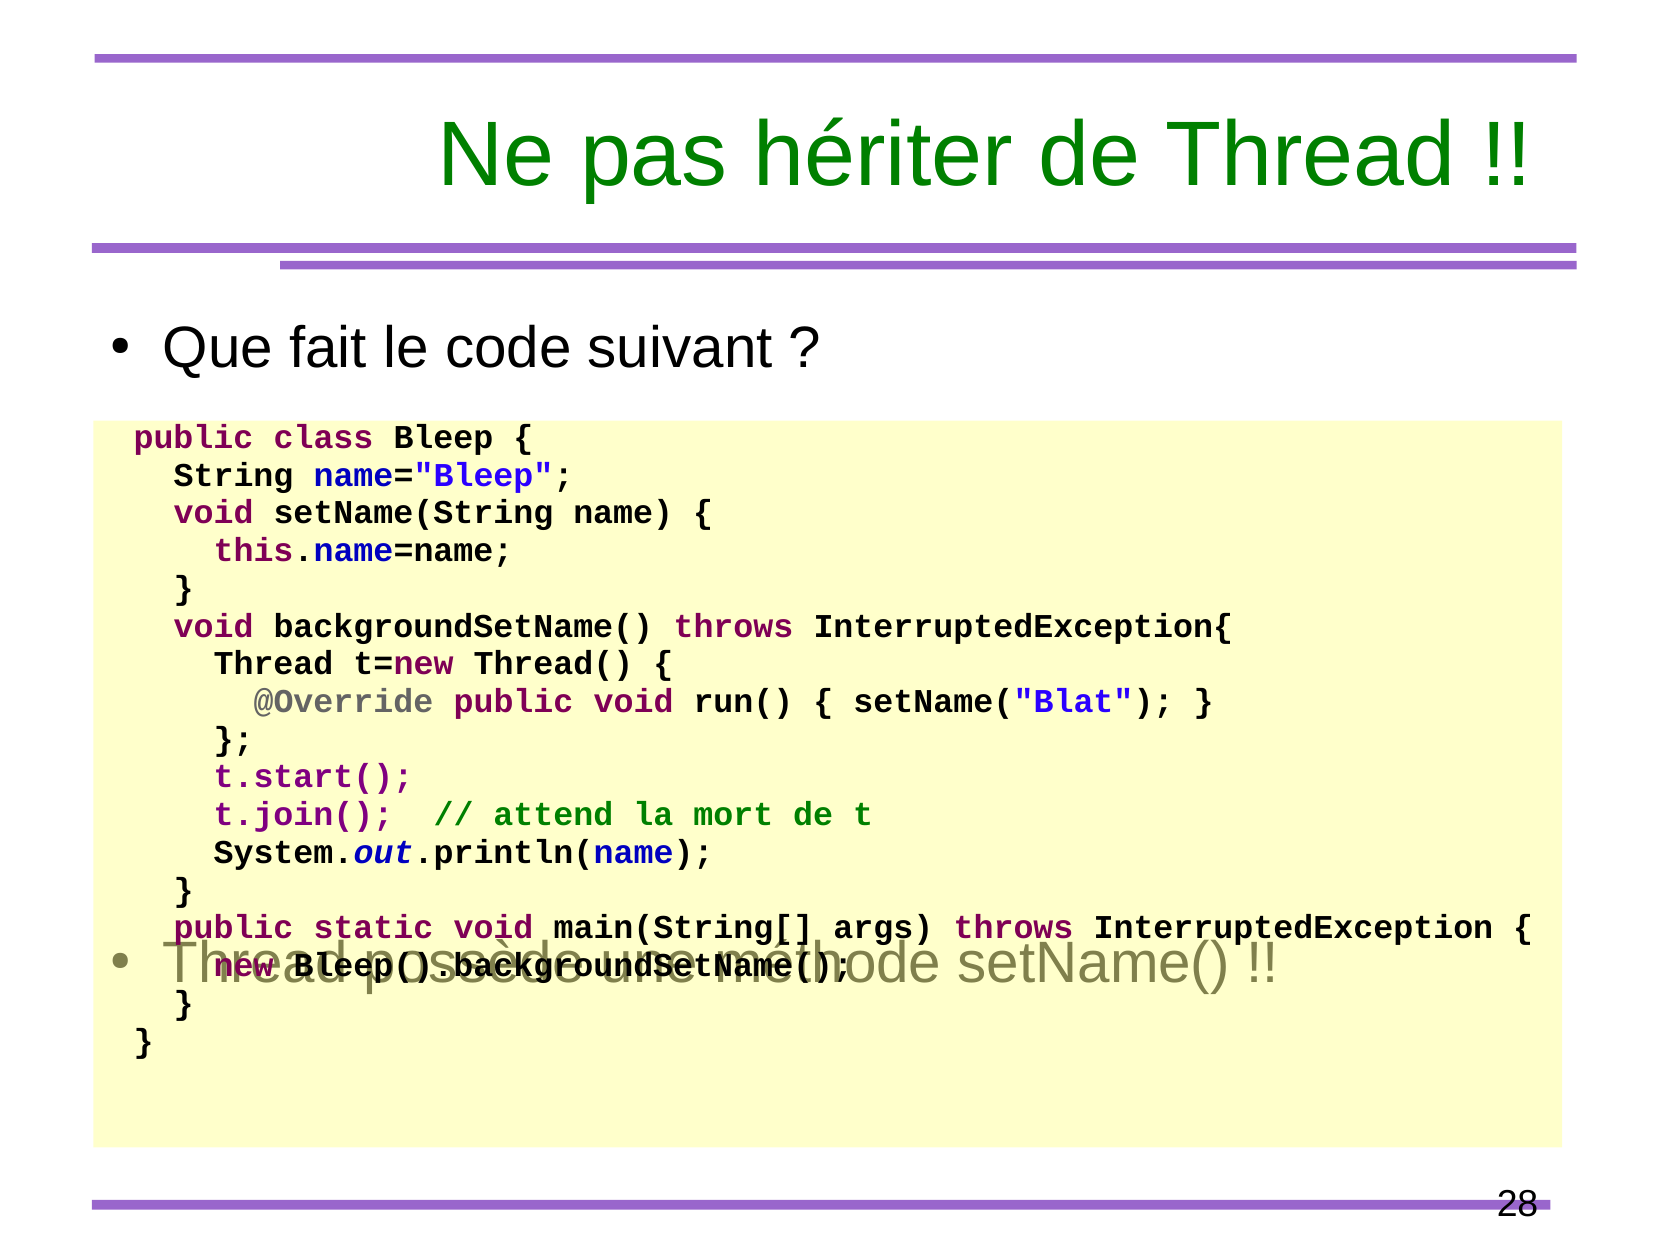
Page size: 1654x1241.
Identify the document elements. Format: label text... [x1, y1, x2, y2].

title Ne pas hériter de Thread !! [121, 49, 1534, 257]
text_box public class Bleep { String name="Bleep"; void setName(String name) { this.name=name; } void backgroundSetName() throws InterruptedException{ Thread t=new Thread() { @Override public void run() { setName("Blat"); } }; t.start(); t.join(); // attend la mort de t System.out.println(name); } public static void main(String[] args) throws InterruptedException { new Bleep().backgroundSetName(); } } [93, 420, 1563, 1148]
list Que fait le code suivant ? Thread possède une méthode setName() !! [92, 315, 1563, 996]
